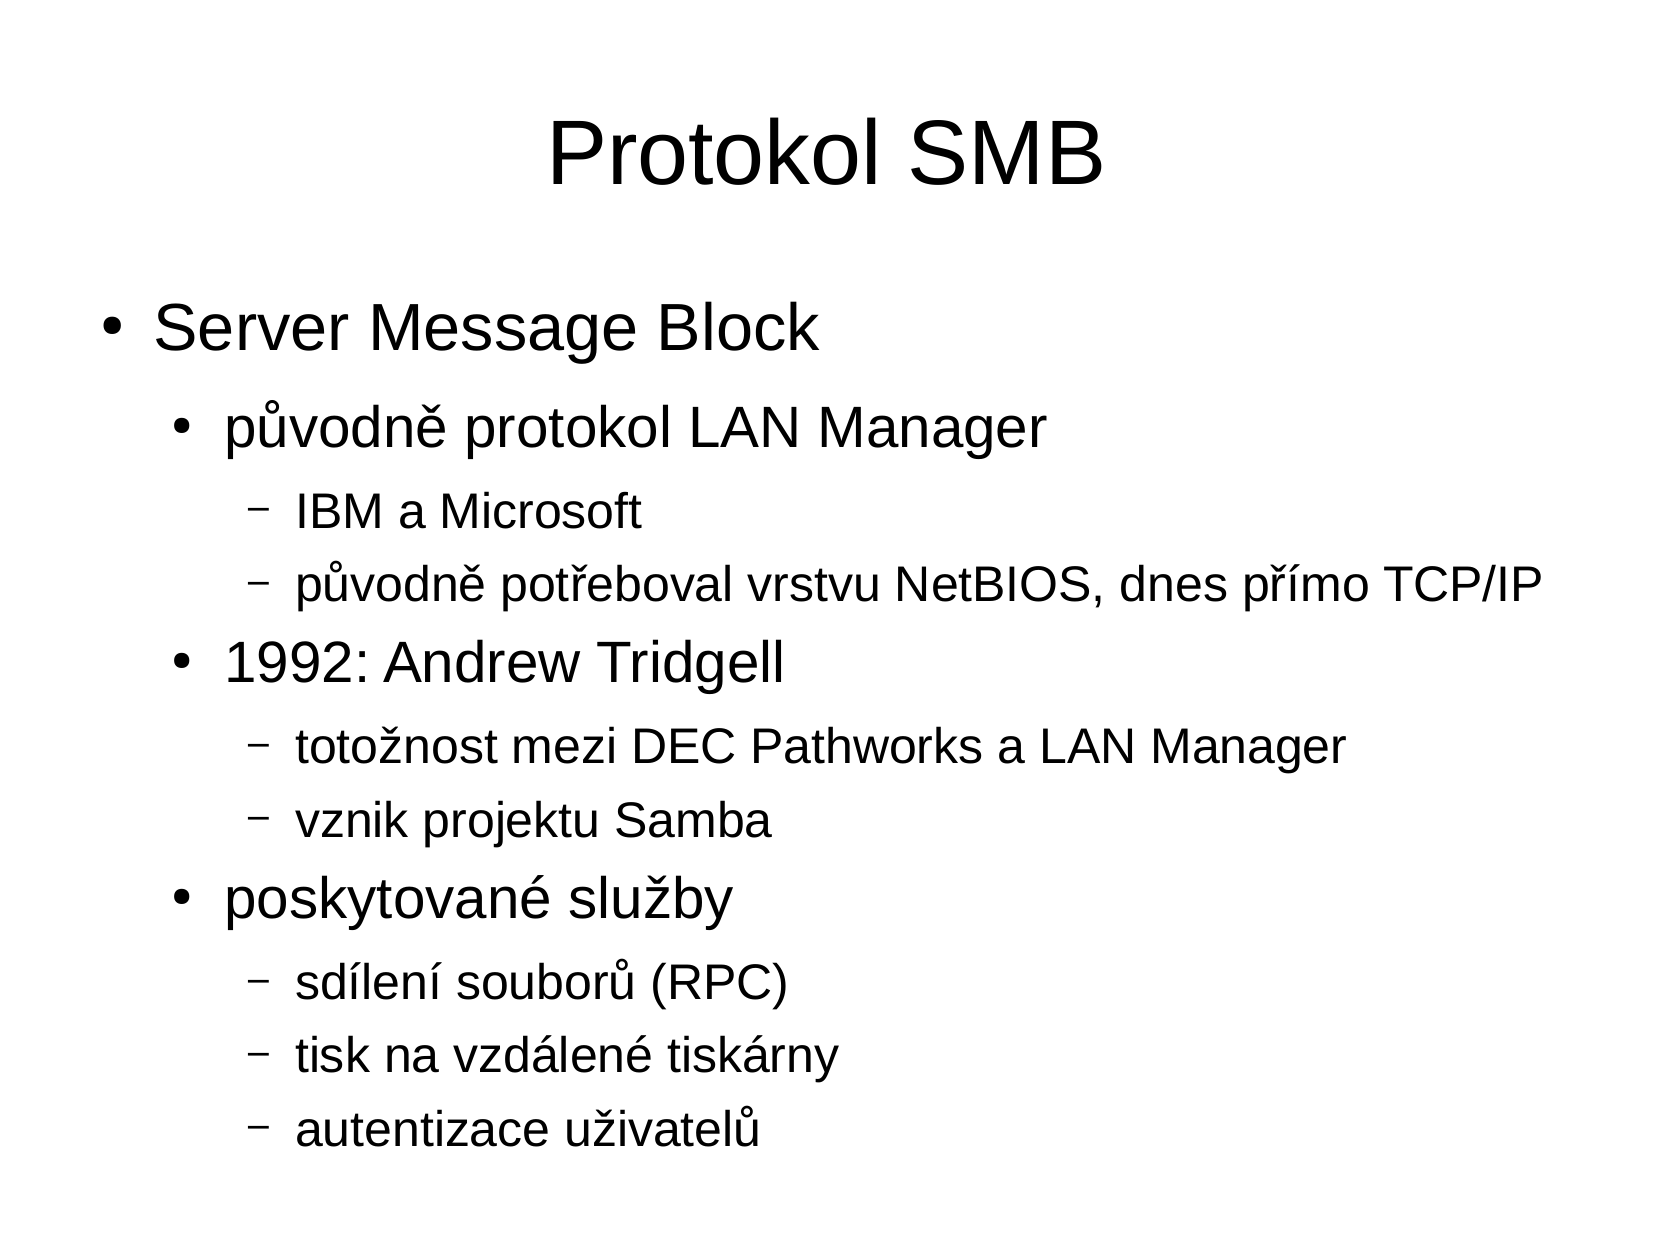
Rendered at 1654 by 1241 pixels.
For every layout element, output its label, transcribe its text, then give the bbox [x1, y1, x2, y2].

list Server Message Block původně protokol LAN Manager IBM a Microsoft původně potřeboval vrstvu NetBIOS, dnes přímo TCP/IP 1992: Andrew Tridgell totožnost mezi DEC Pathworks a LAN Manager vznik projektu Samba poskytované služby sdílení souborů (RPC) tisk na vzdálené tiskárny autentizace uživatelů [82, 290, 1571, 1158]
title Protokol SMB [82, 49, 1571, 257]
